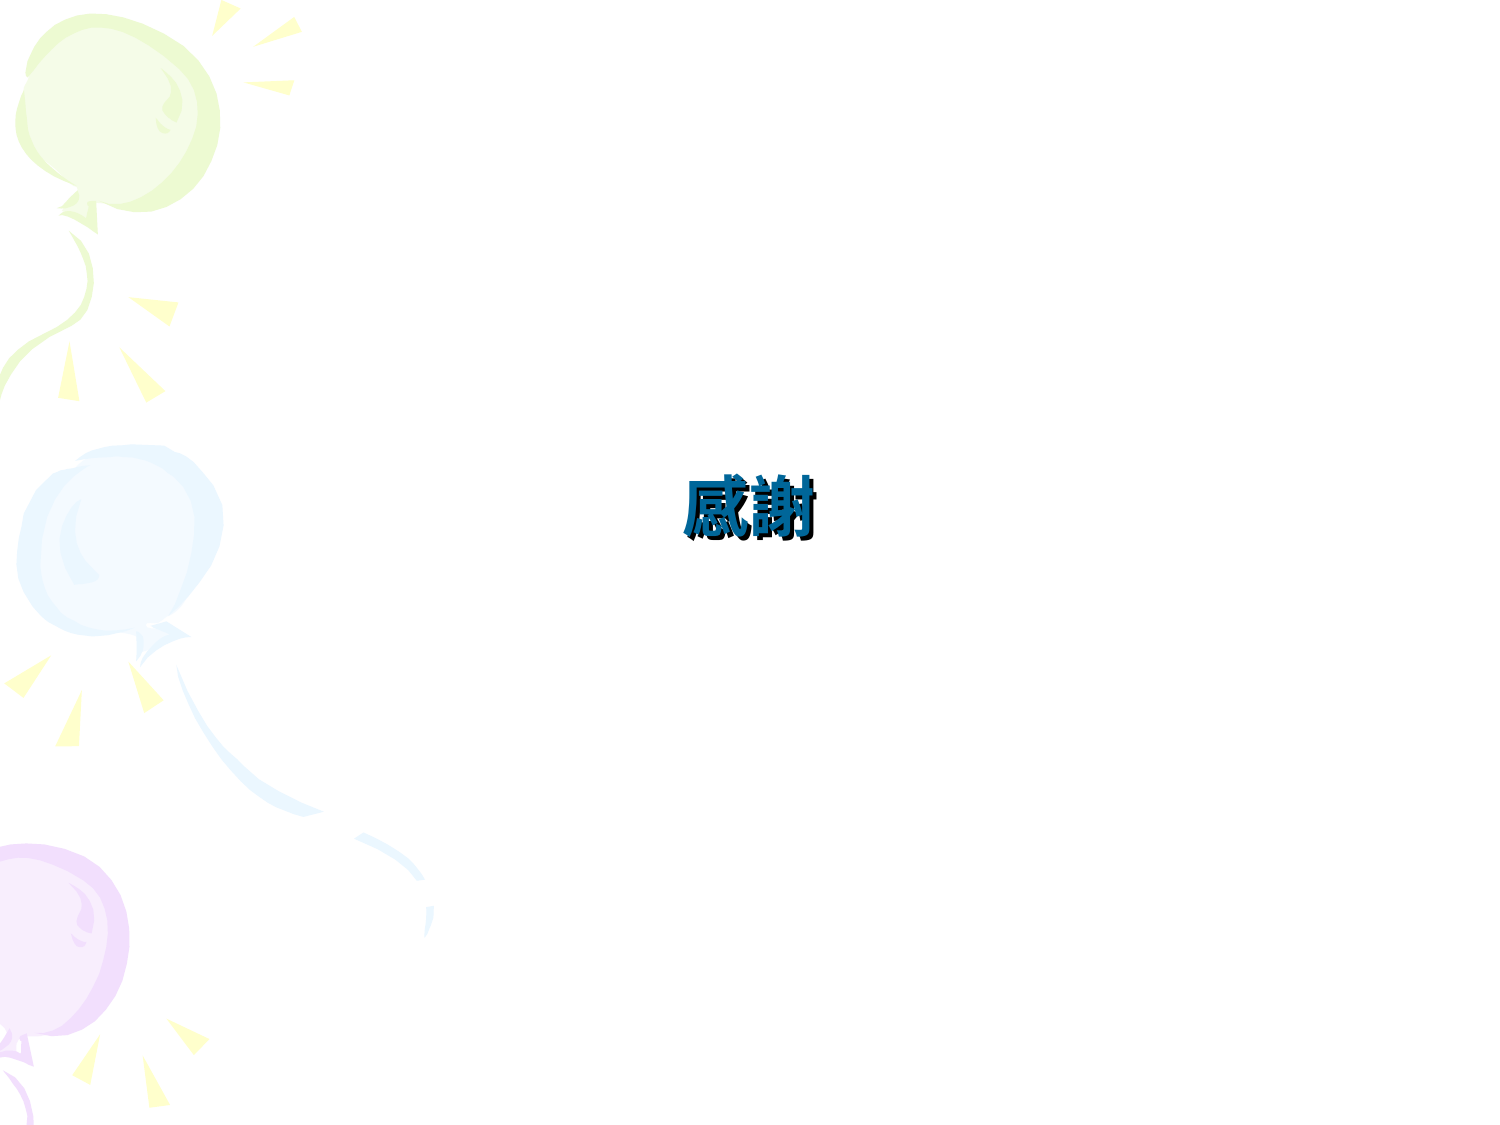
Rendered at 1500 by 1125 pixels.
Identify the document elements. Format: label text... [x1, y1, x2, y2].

subtitle 感謝 [72, 16, 1426, 994]
